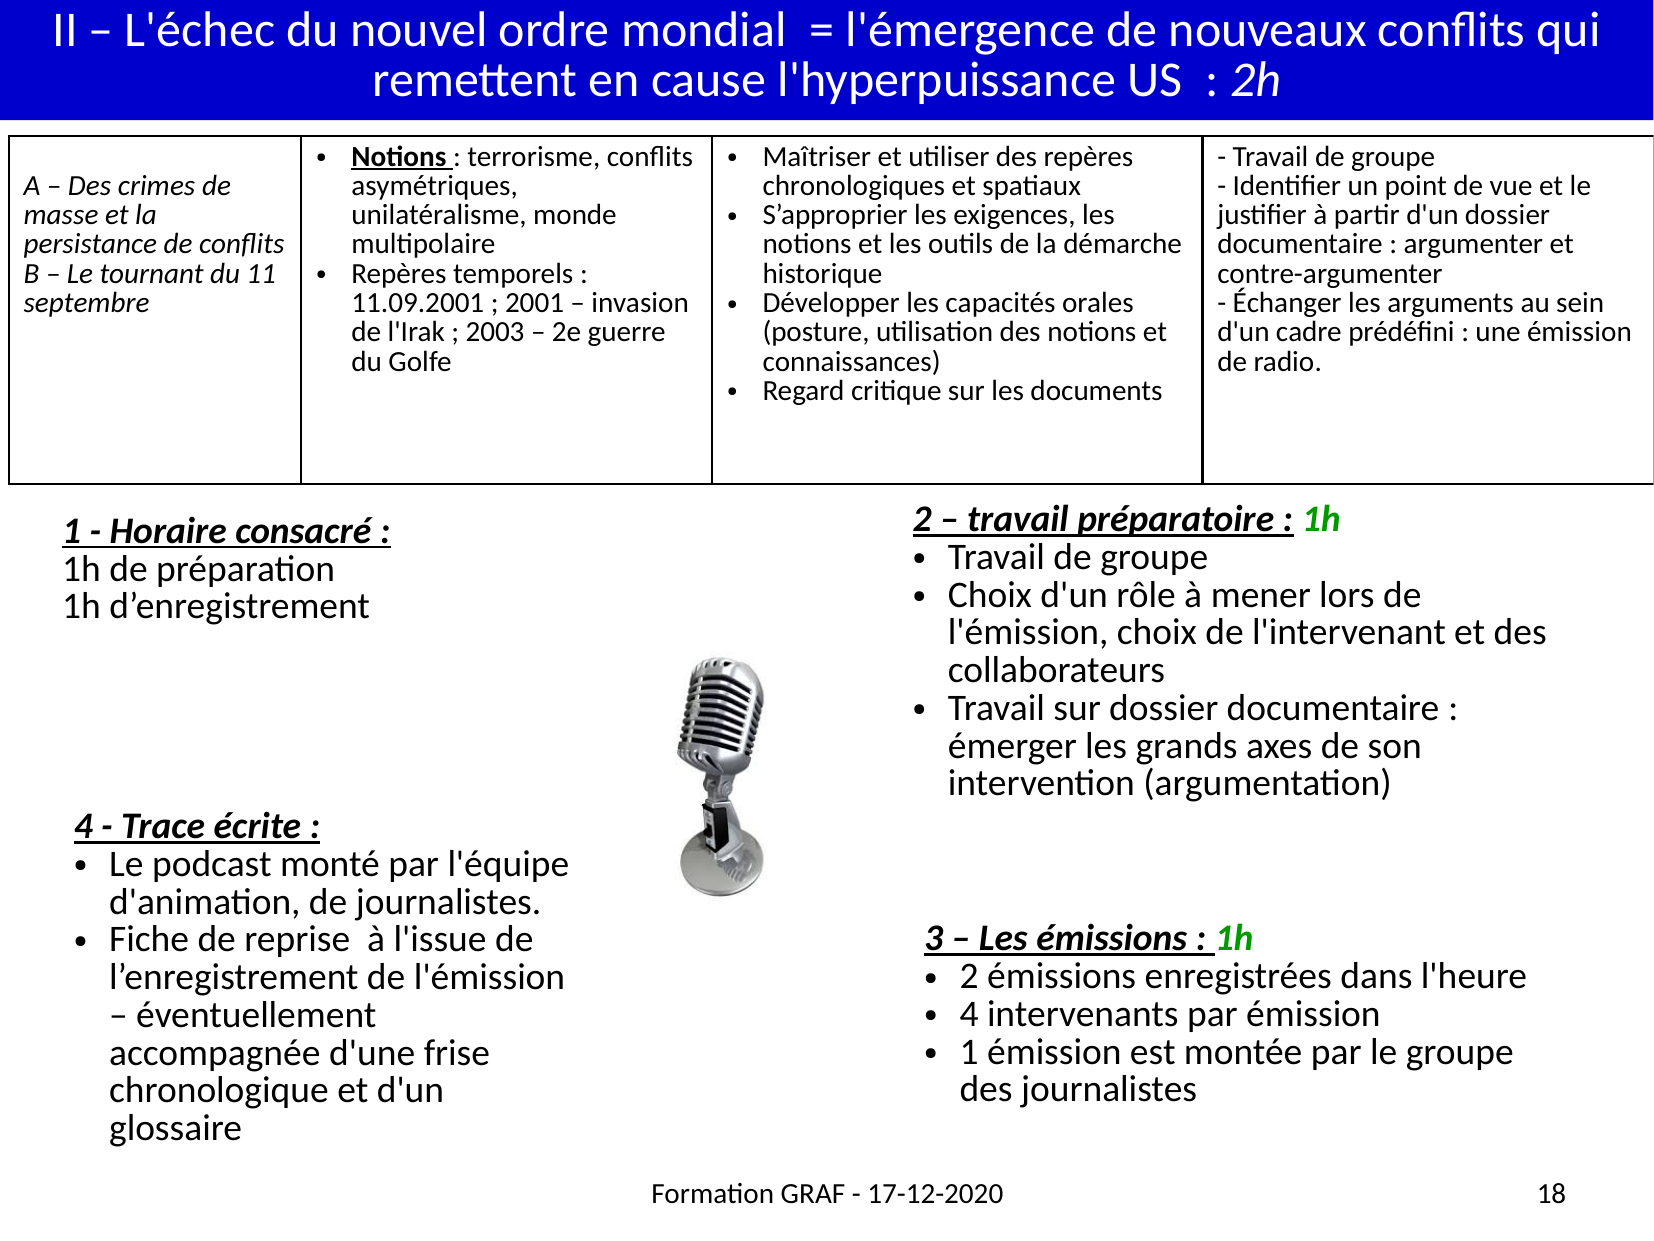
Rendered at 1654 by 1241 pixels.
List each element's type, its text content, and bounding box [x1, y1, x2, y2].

table_header A – Des crimes de masse et la persistance de conflits B – Le tournant du 11 septembre [10, 137, 300, 483]
picture [625, 643, 827, 907]
text_box 3 – Les émissions : 1h 2 émissions enregistrées dans l'heure 4 intervenants par émission 1 émission est montée par le groupe des journalistes [909, 915, 1583, 1182]
table_header Notions : terrorisme, conflits asymétriques, unilatéralisme, monde multipolaire Repères temporels : 11.09.2001 ; 2001 – invasion de l'Irak ; 2003 – 2e guerre du Golfe [302, 137, 711, 483]
title II – L'échec du nouvel ordre mondial = l'émergence de nouveaux conflits qui remettent en cause l'hyperpuissance US : 2h [0, 0, 1654, 121]
table_header - Travail de groupe - Identifier un point de vue et le justifier à partir d'un dossier documentaire : argumenter et contre-argumenter - Échanger les arguments au sein d'un cadre prédéfini : une émission de radio. [1204, 137, 1653, 483]
text_box 2 – travail préparatoire : 1h Travail de groupe Choix d'un rôle à mener lors de l'émission, choix de l'intervenant et des collaborateurs Travail sur dossier documentaire : émerger les grands axes de son intervention (argumentation) [897, 496, 1595, 878]
text_box 4 - Trace écrite : Le podcast monté par l'équipe d'animation, de journalistes. Fiche de reprise à l'issue de l’enregistrement de l'émission – éventuellement accompagnée d'une frise chronologique et d'un glossaire [59, 803, 591, 1230]
text_box 1 - Horaire consacré : 1h de préparation 1h d’enregistrement [47, 507, 485, 661]
table_header Maîtriser et utiliser des repères chronologiques et spatiaux S’approprier les exigences, les notions et les outils de la démarche historique Développer les capacités orales (posture, utilisation des notions et connaissances) Regard critique sur les documents [713, 137, 1201, 483]
